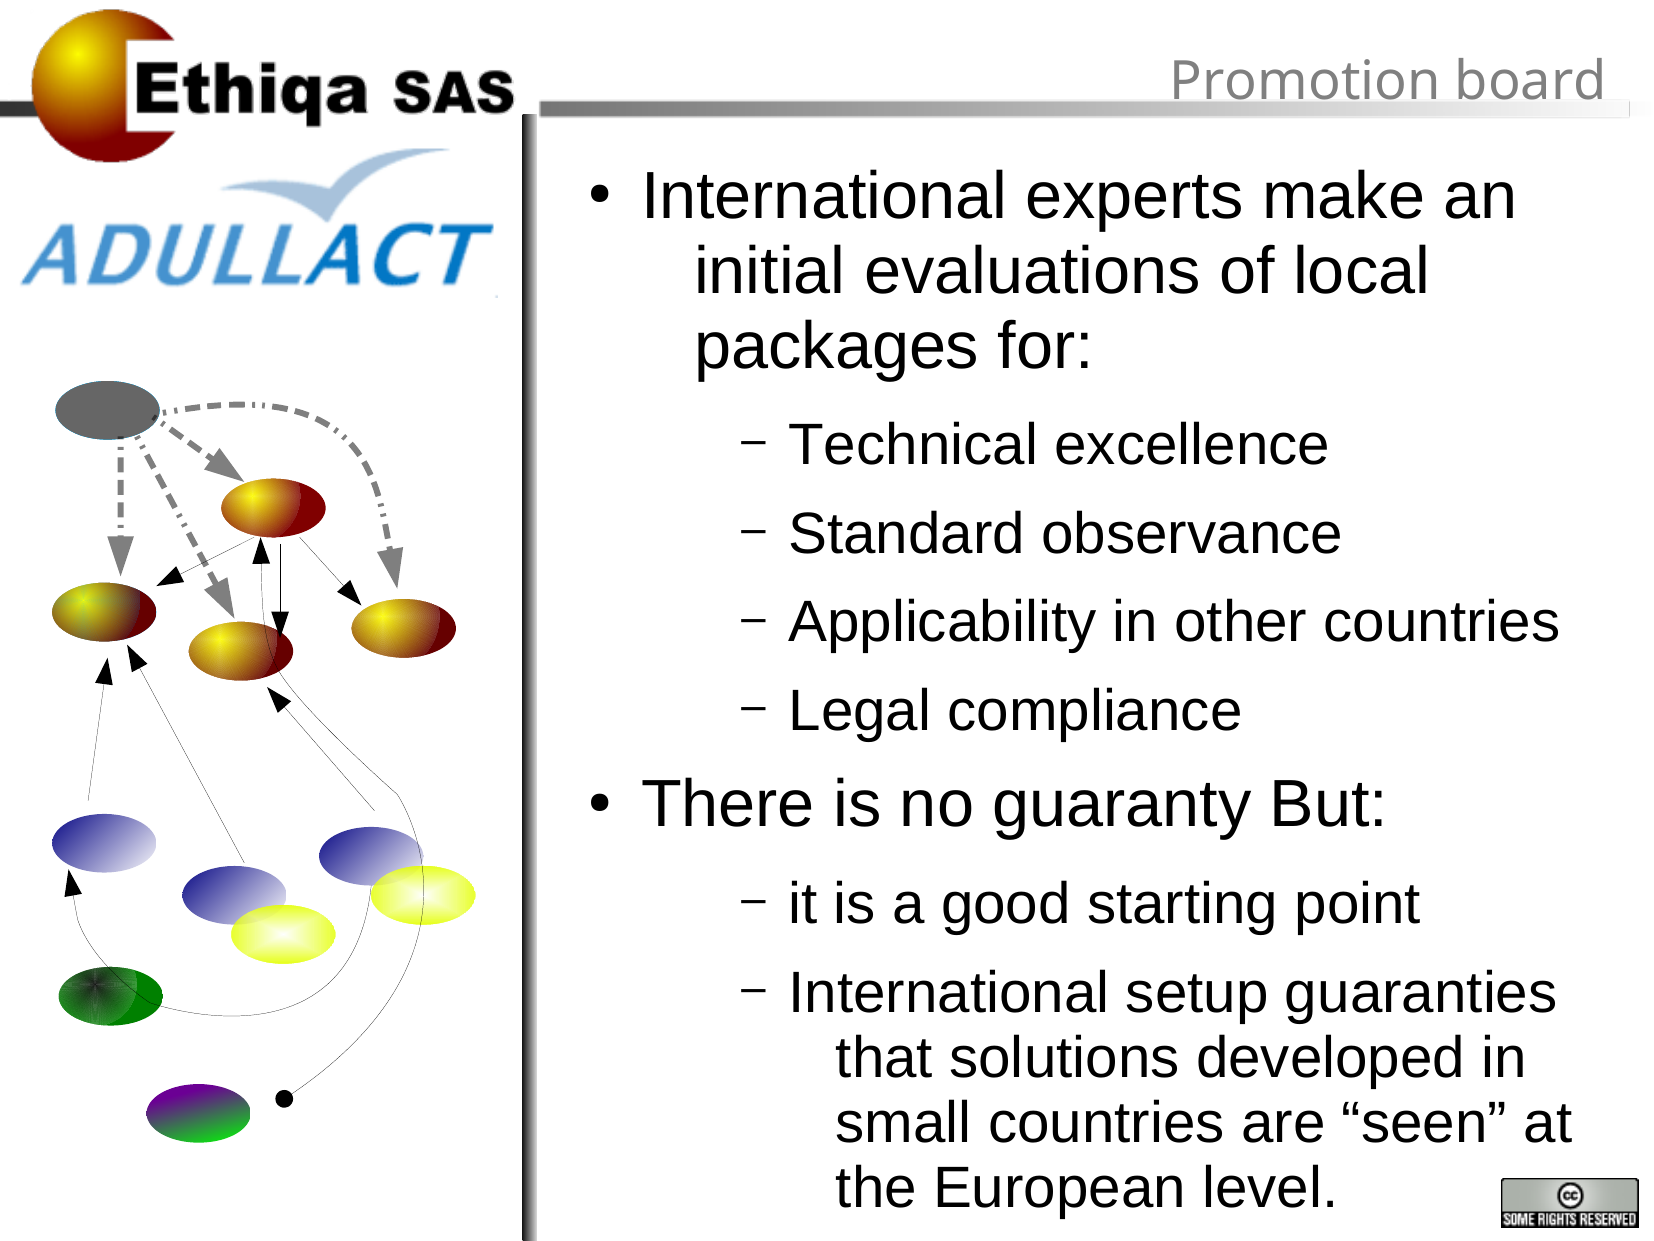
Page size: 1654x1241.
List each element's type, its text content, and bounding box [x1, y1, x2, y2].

title Promotion board [353, 20, 1608, 136]
text_box [182, 865, 336, 964]
picture [1501, 1178, 1639, 1228]
text_box [109, 966, 163, 1005]
text_box [419, 844, 424, 863]
text_box [351, 599, 456, 658]
text_box [421, 865, 476, 925]
text_box [146, 1084, 251, 1143]
text_box [188, 621, 278, 681]
text_box [52, 813, 157, 873]
text_box [221, 478, 326, 538]
picture [0, 5, 1654, 298]
list International experts make an initial evaluations of local packages for: Technical excellence Standard observance Applicability in other countries Legal compliance There is no guaranty But: it is a good starting point International setup guaranties that solutions developed in small countries are “seen” at the European level. [552, 158, 1593, 1220]
text_box [319, 826, 423, 925]
text_box [55, 381, 160, 440]
text_box [52, 582, 157, 642]
text_box [265, 625, 294, 671]
text_box [58, 967, 160, 1026]
